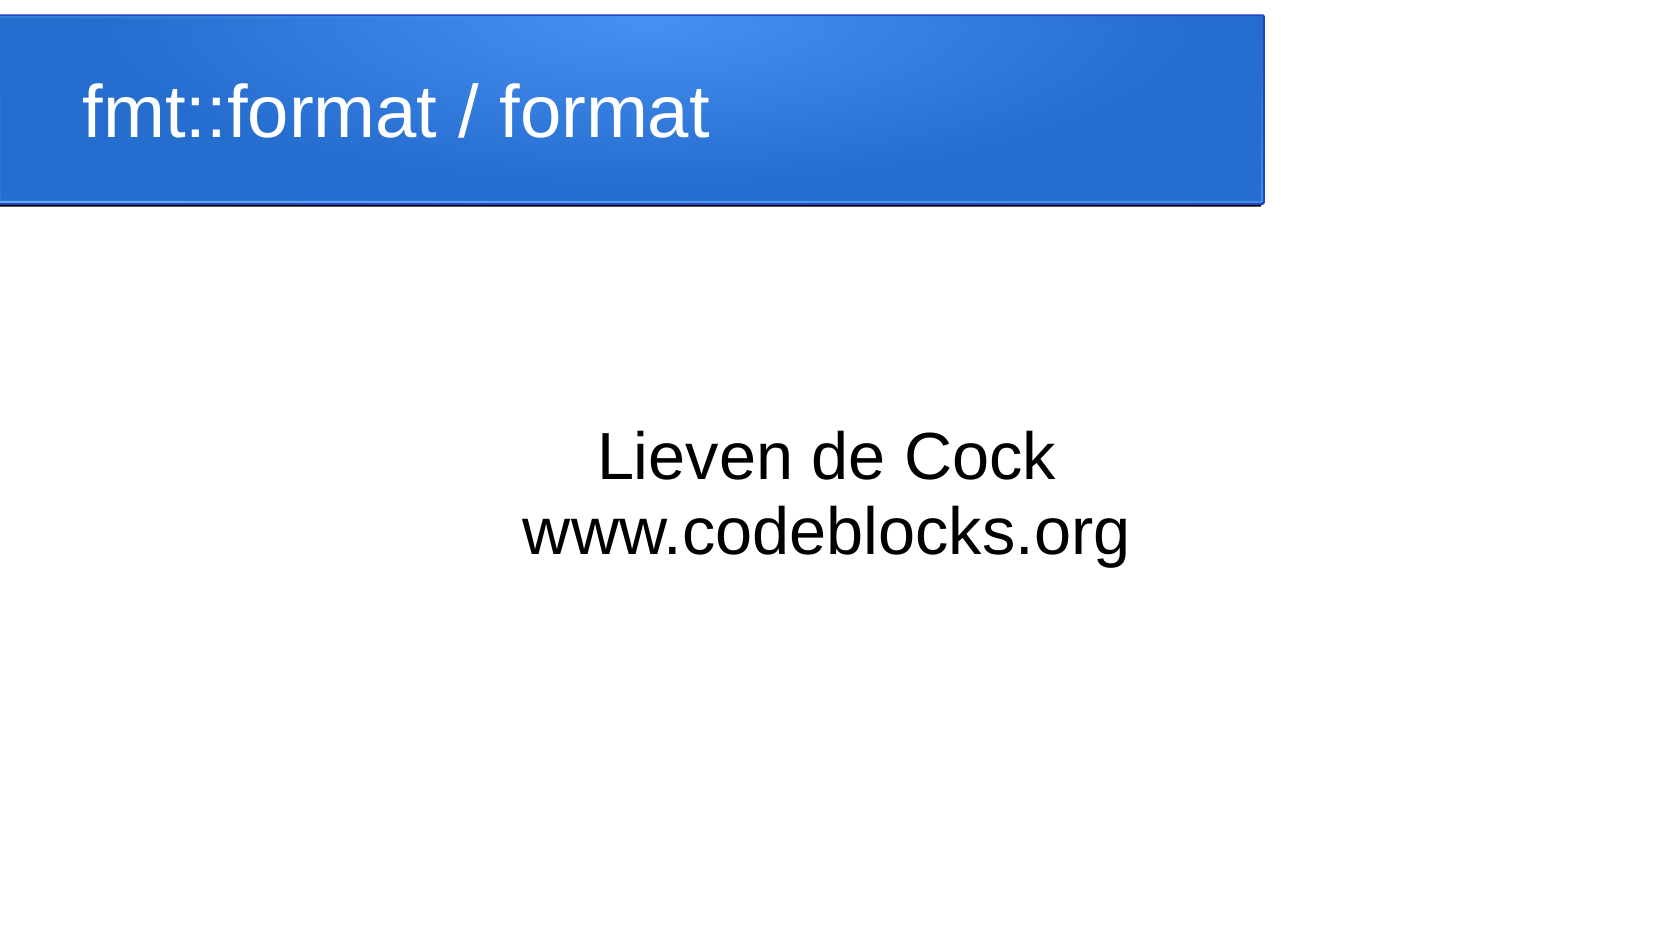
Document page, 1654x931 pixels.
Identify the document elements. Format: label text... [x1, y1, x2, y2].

subtitle Lieven de Cock www.codeblocks.org [82, 224, 1571, 764]
title fmt::format / format [82, 35, 1235, 189]
